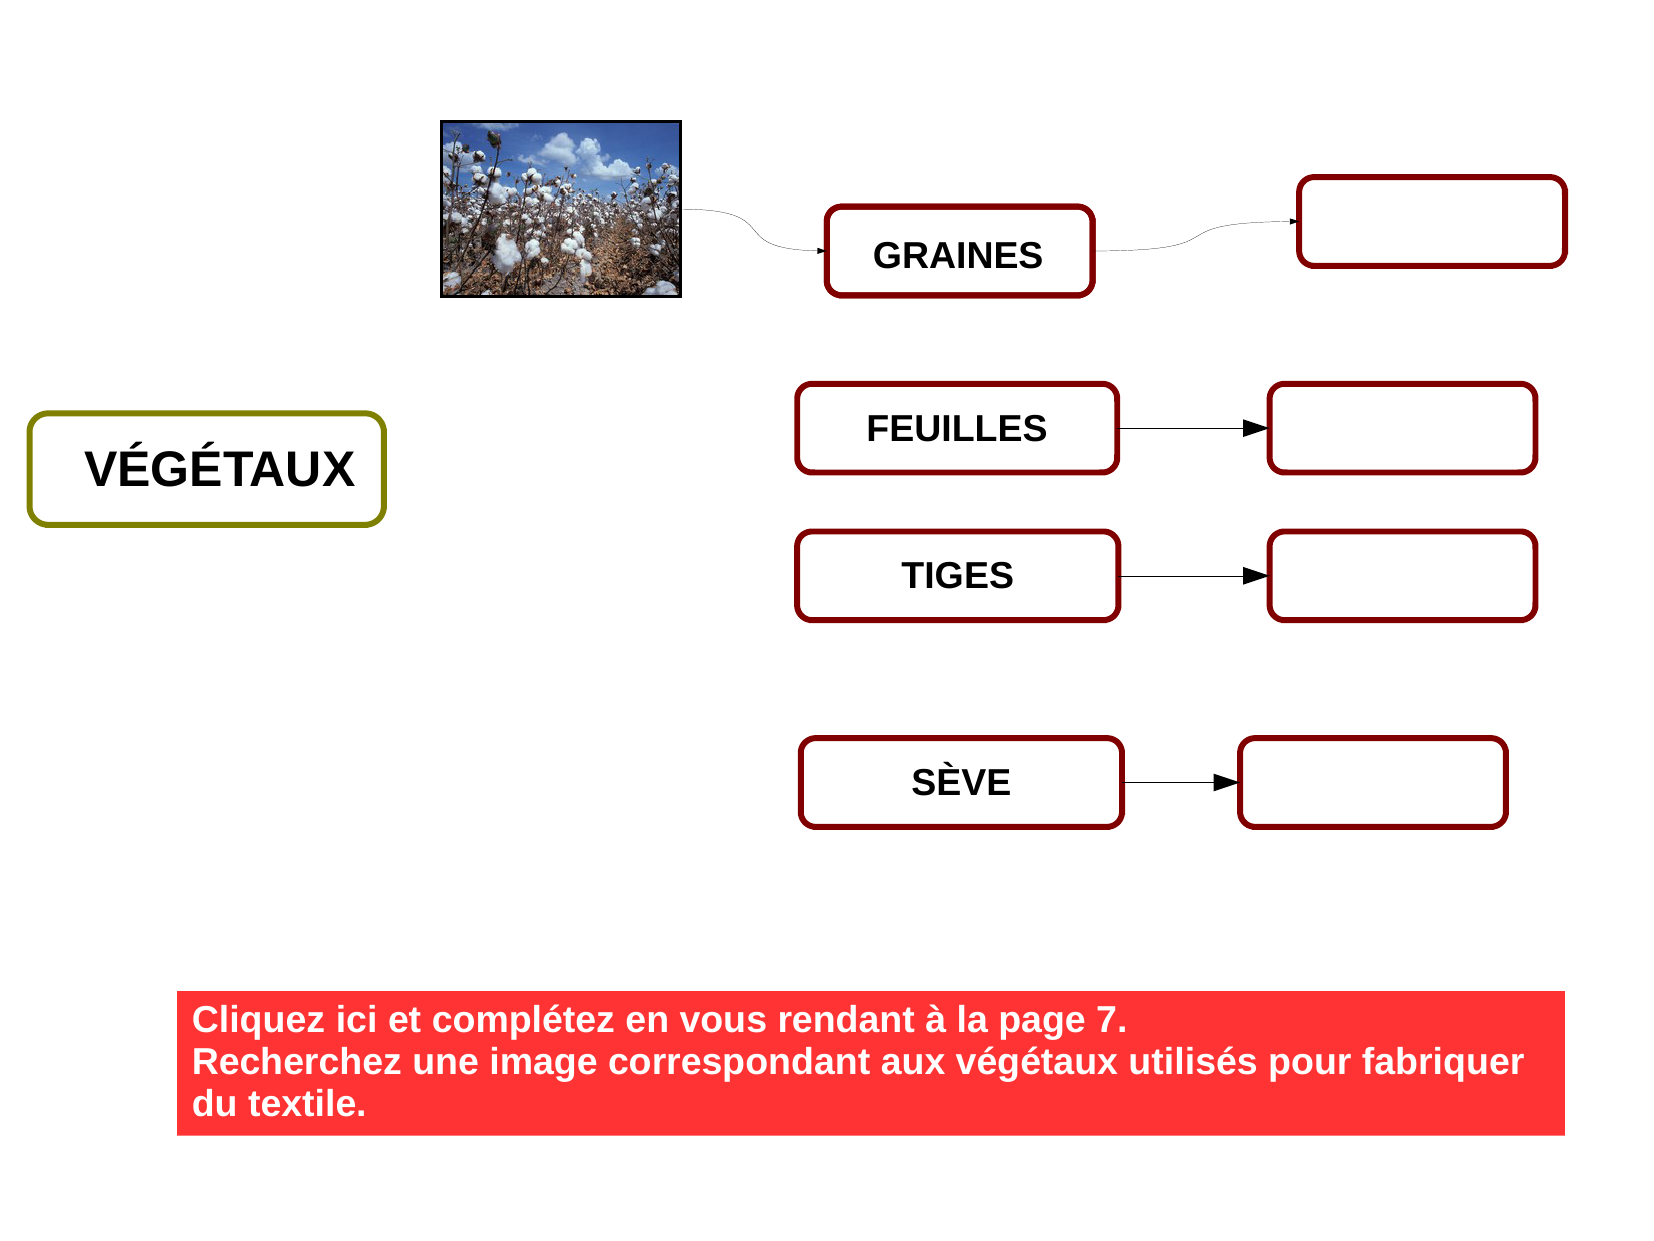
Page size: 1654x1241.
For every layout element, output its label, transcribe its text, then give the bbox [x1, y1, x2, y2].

text_box TIGES [797, 531, 1119, 621]
text_box SÈVE [800, 738, 1123, 827]
picture [442, 122, 680, 296]
text_box VÉGÉTAUX [29, 413, 384, 525]
text_box GRAINES [858, 226, 1067, 285]
text_box FEUILLES [797, 383, 1118, 473]
text_box Cliquez ici et complétez en vous rendant à la page 7. Recherchez une image correspondant aux végétaux utilisés pour fabriquer du textile. [177, 991, 1565, 1136]
